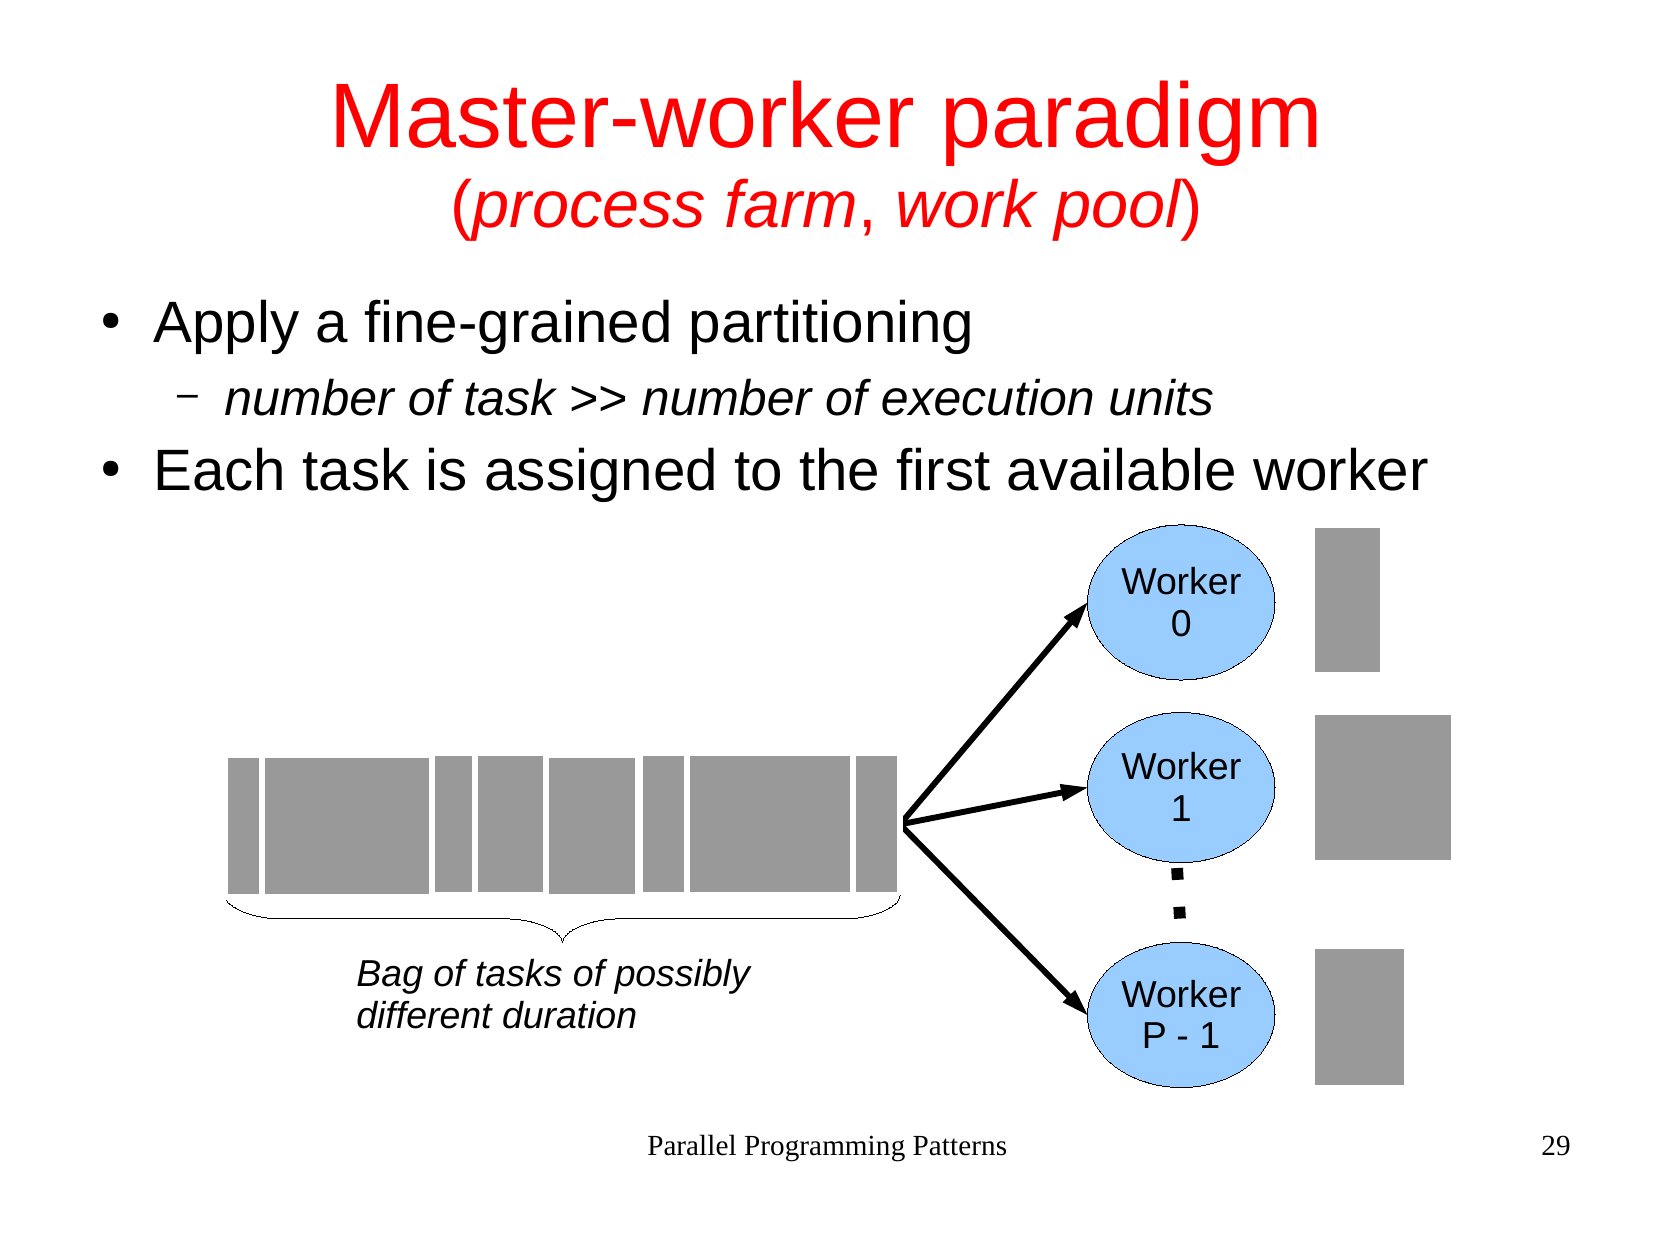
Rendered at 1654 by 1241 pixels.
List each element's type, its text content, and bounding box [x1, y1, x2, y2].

list Apply a fine-grained partitioning number of task >> number of execution units Each task is assigned to the first available worker [82, 290, 1571, 1109]
title Master-worker paradigm (process farm, work pool) [82, 49, 1571, 257]
text_box [640, 753, 901, 896]
text_box Worker 0 [1087, 524, 1276, 681]
text_box [1312, 945, 1407, 1088]
text_box Bag of tasks of possibly different duration [338, 942, 788, 1053]
text_box [224, 753, 638, 897]
text_box [1312, 712, 1455, 863]
text_box Worker P - 1 [1087, 942, 1276, 1088]
text_box [1312, 525, 1384, 676]
text_box Worker 1 [1087, 712, 1276, 863]
